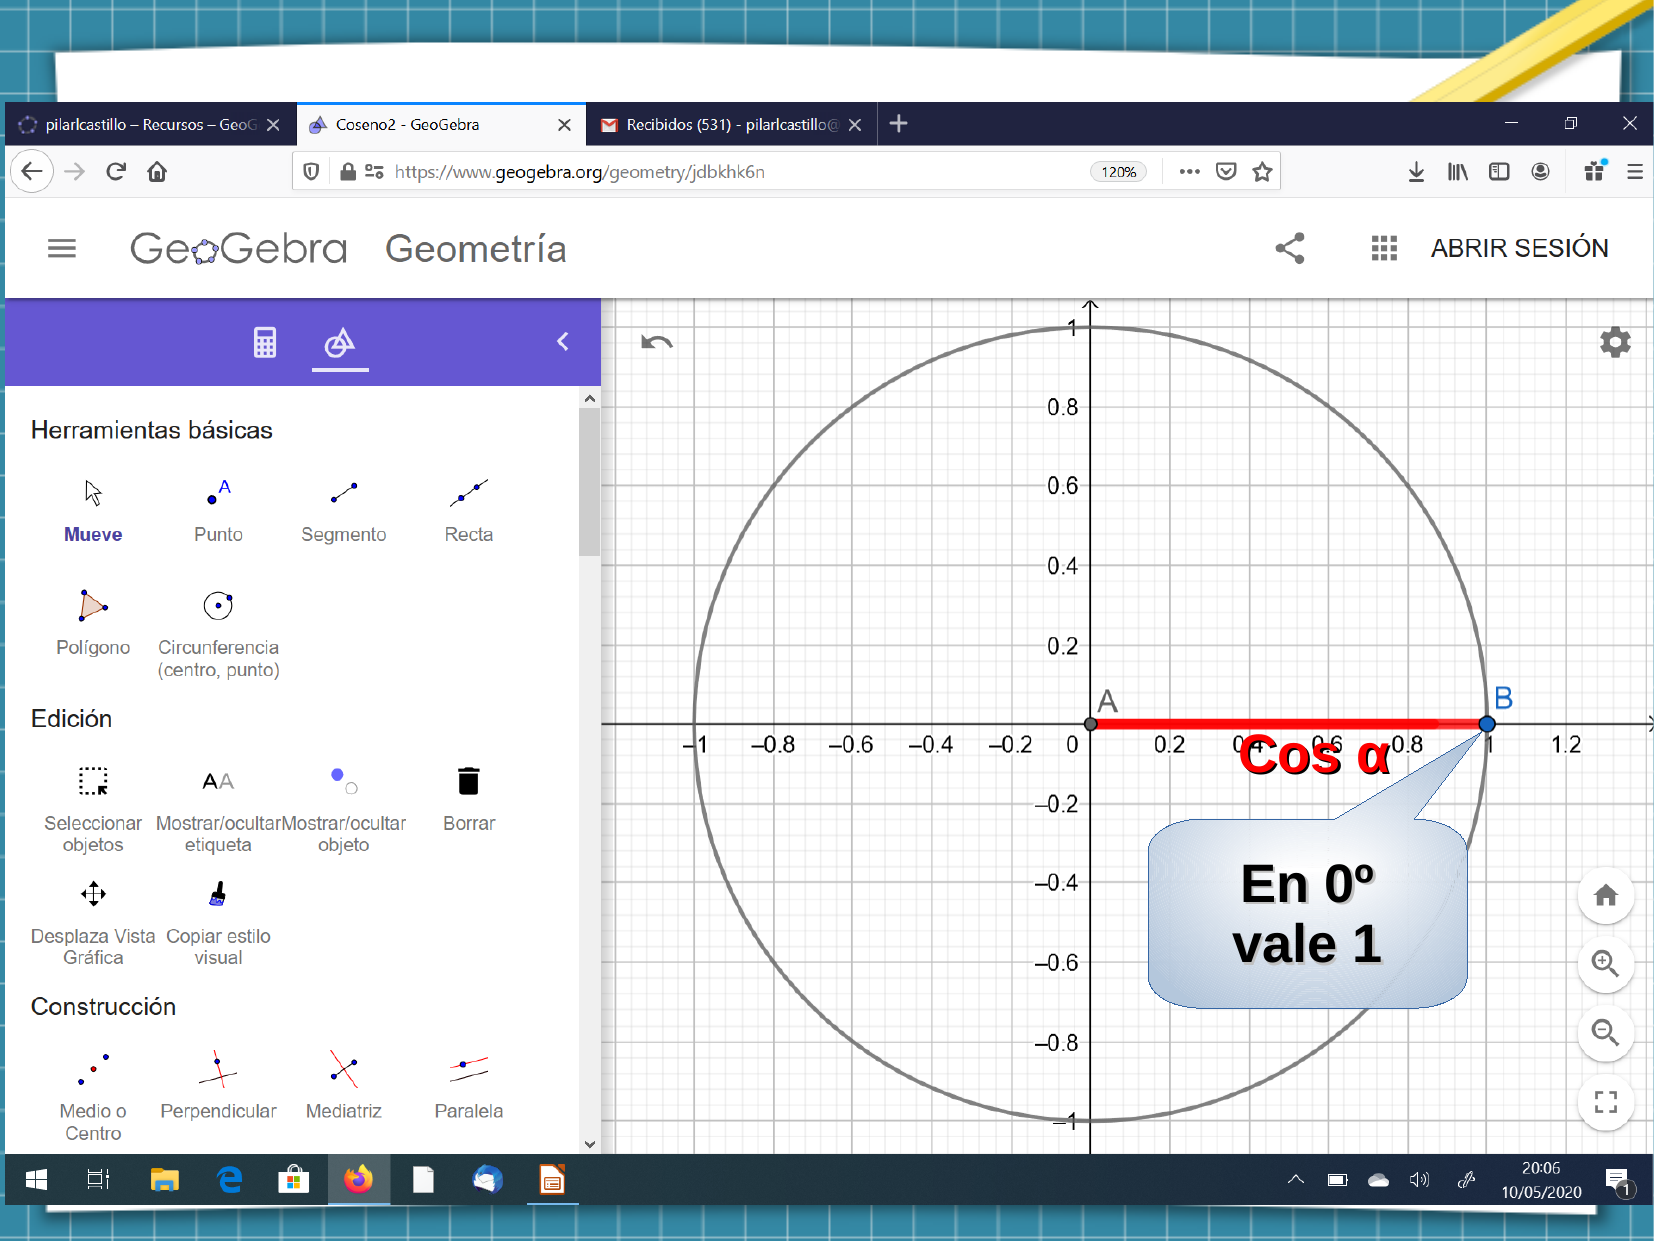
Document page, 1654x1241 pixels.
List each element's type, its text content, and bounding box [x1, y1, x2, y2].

text_box En 0º vale 1 [1148, 731, 1482, 1009]
text_box Cos α [1223, 715, 1406, 819]
picture [0, 0, 1654, 1241]
